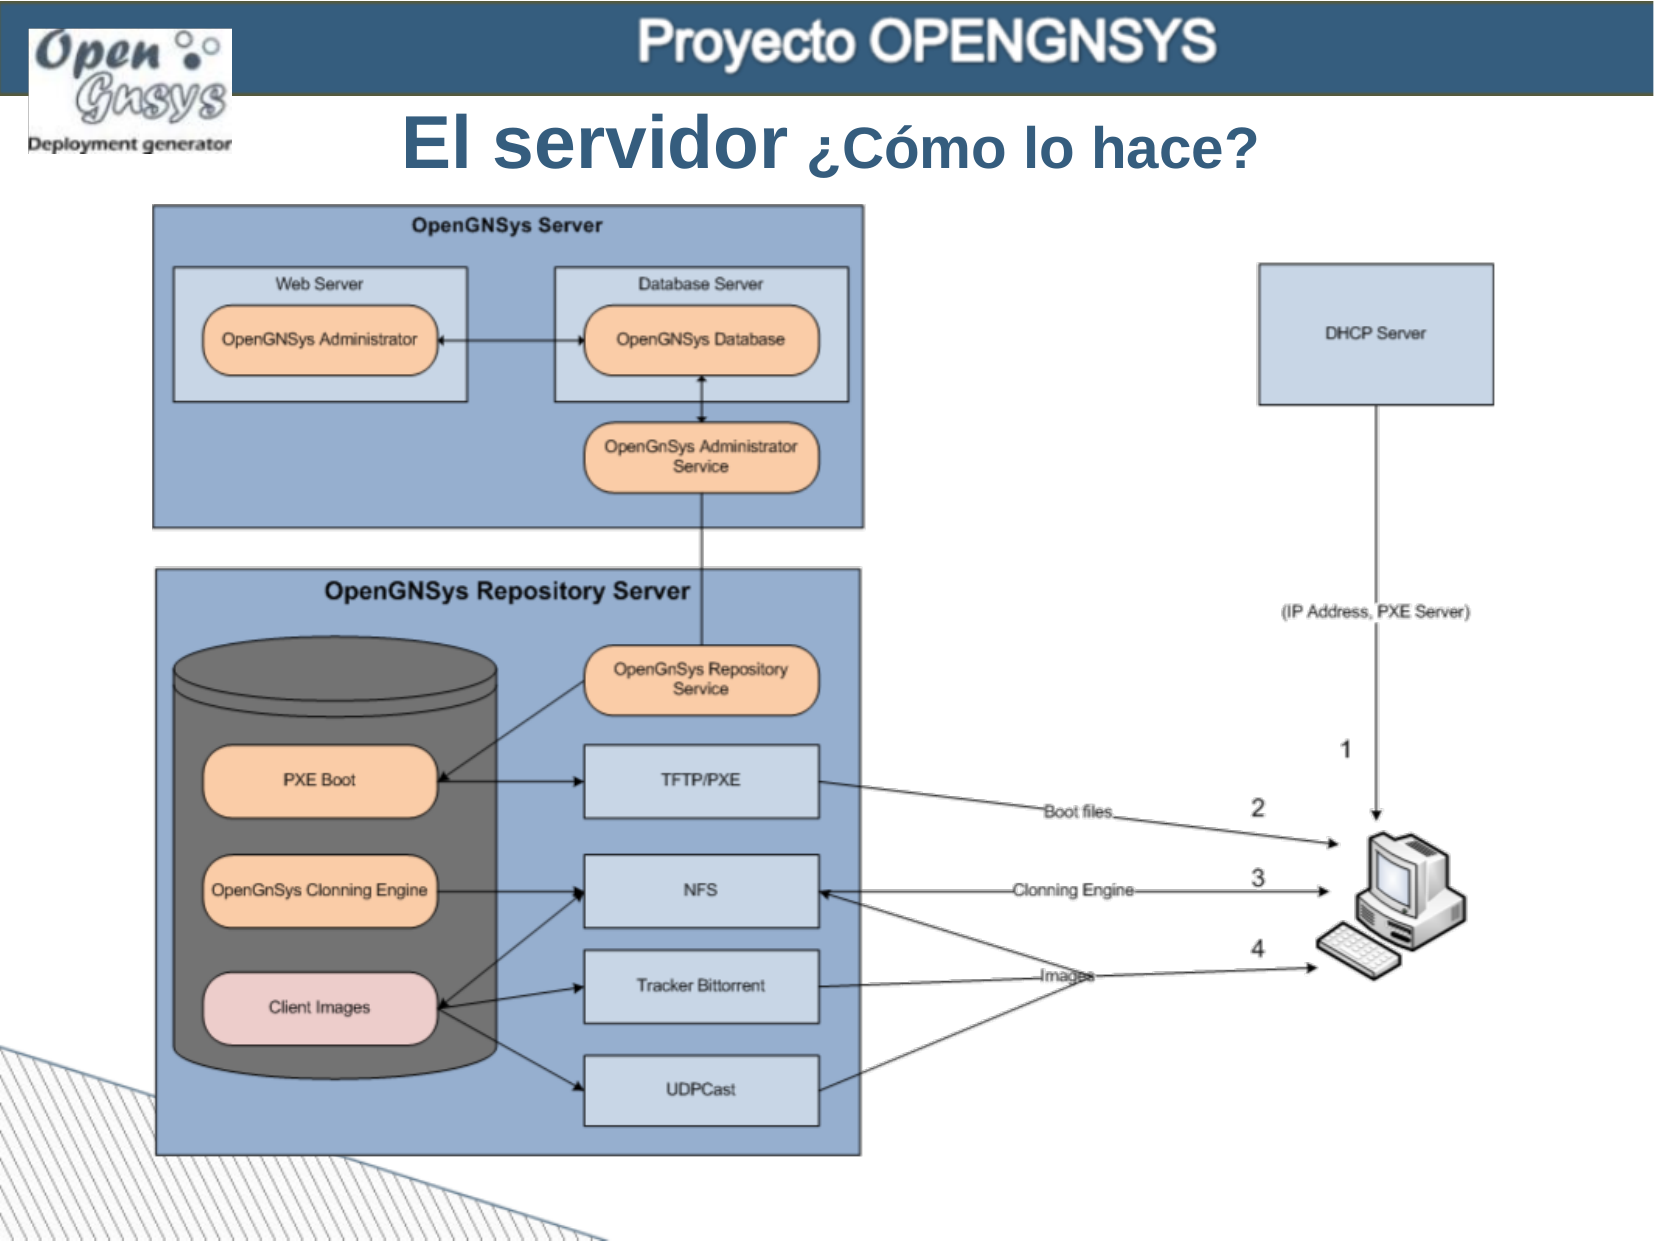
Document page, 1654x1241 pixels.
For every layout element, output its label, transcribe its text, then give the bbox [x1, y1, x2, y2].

text_box El servidor ¿Cómo lo hace? [7, 104, 1654, 253]
picture [0, 0, 1654, 1241]
